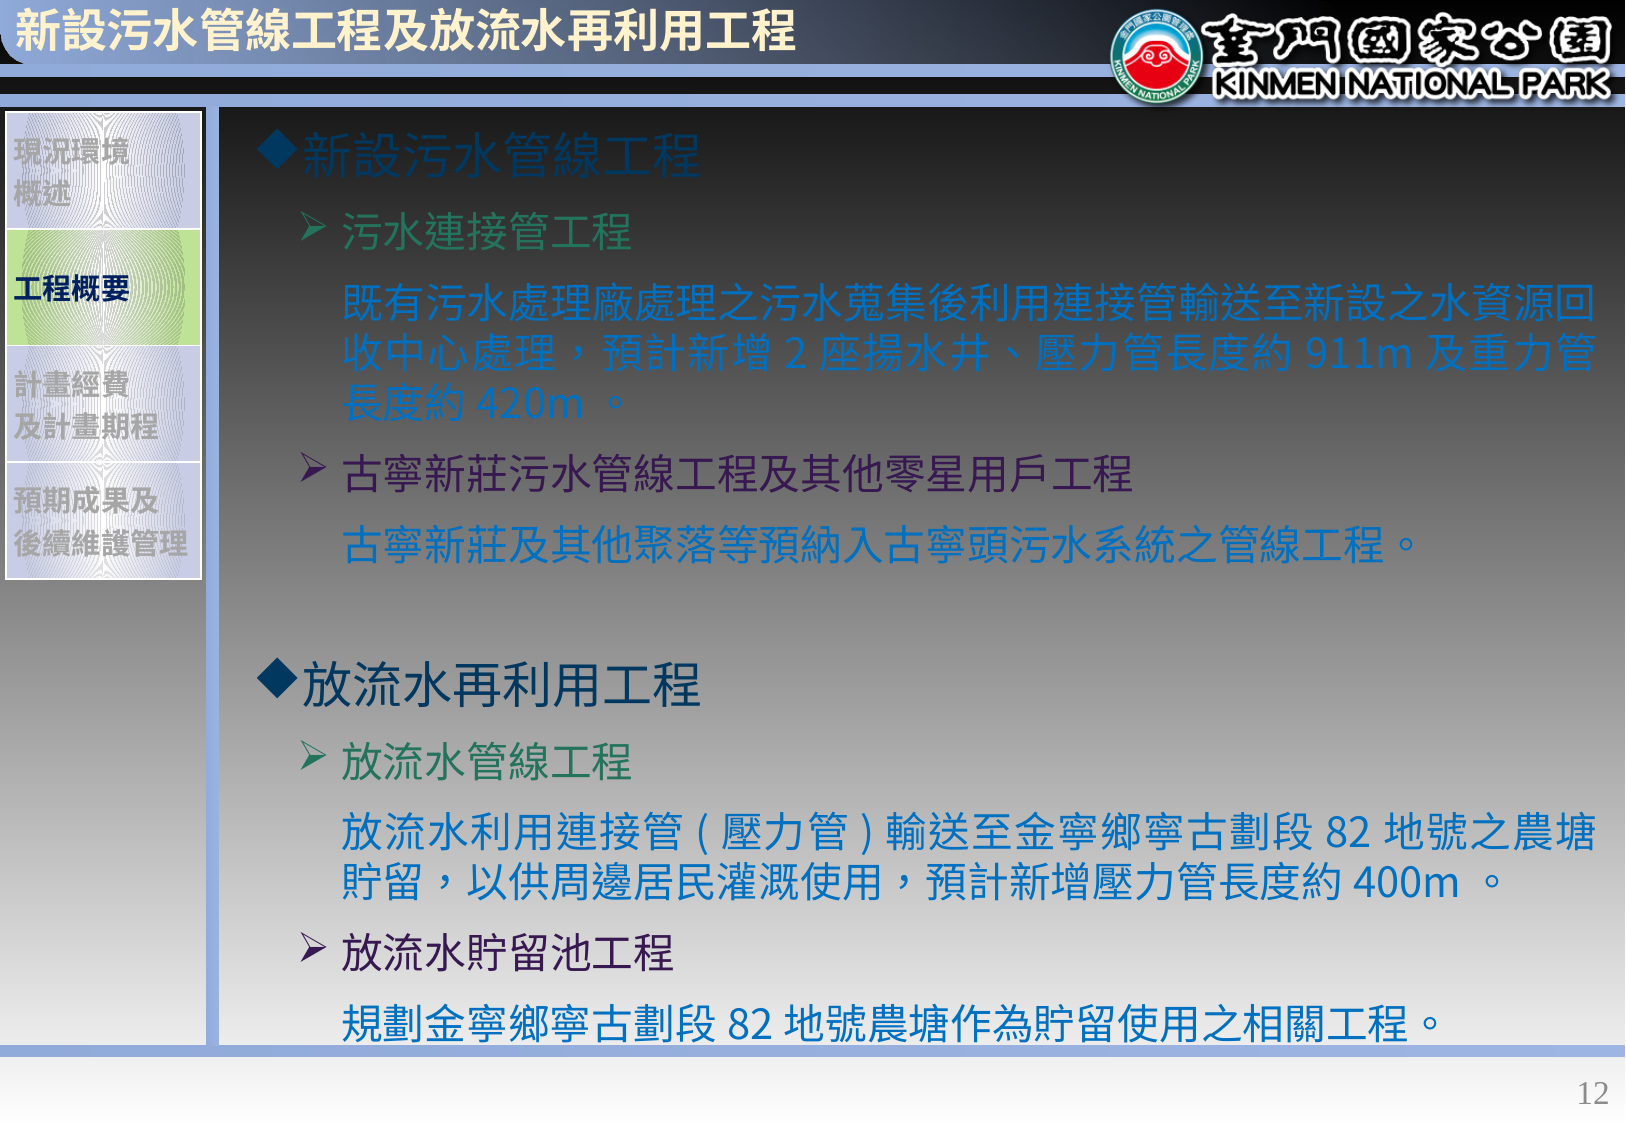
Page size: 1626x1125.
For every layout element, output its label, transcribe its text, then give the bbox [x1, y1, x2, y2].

list 新設污水管線工程 污水連接管工程 既有污水處理廠處理之污水蒐集後利用連接管輸送至新設之水資源回收中心處理，預計新增2座揚水井、壓力管長度約911m及重力管長度約420m。 古寧新莊污水管線工程及其他零星用戶工程 古寧新莊及其他聚落等預納入古寧頭污水系統之管線工程。 放流水再利用工程 放流水管線工程 放流水利用連接管(壓力管)輸送至金寧鄉寧古劃段82地號之農塘貯留，以供周邊居民灌溉使用，預計新增壓力管長度約400m。 放流水貯留池工程 規劃金寧鄉寧古劃段82地號農塘作為貯留使用之相關工程。 [237, 123, 1613, 1028]
table_cell 預期成果及 後續維護管理 [7, 463, 200, 578]
table_header 現況環境 概述 [7, 113, 200, 228]
table_cell 工程概要 [7, 230, 200, 345]
picture [1105, 4, 1625, 117]
title 新設污水管線工程及放流水再利用工程 [0, 0, 1402, 65]
table_cell 計畫經費 及計畫期程 [7, 346, 200, 461]
slide_number <編號> [1259, 1061, 1625, 1122]
